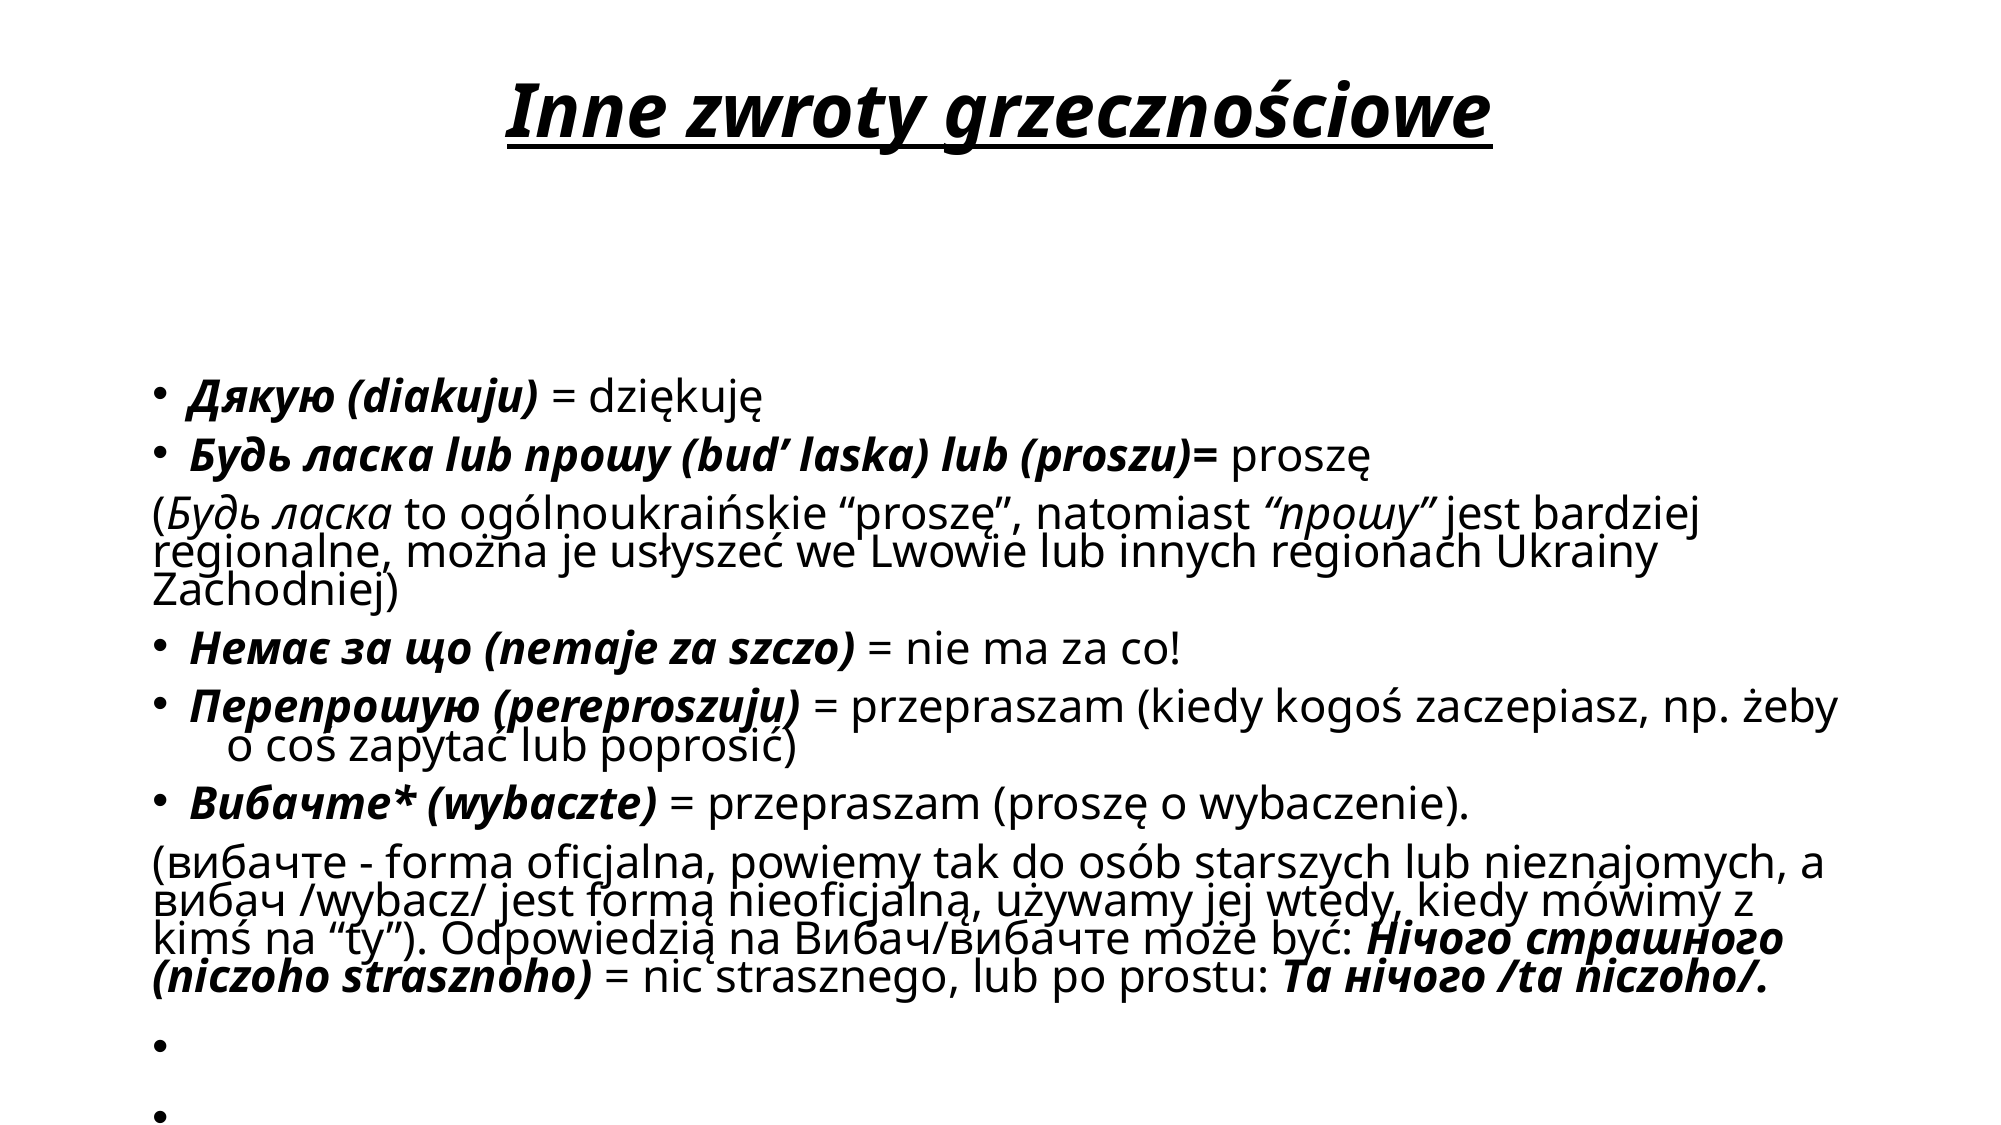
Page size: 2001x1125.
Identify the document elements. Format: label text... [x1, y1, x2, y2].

title Inne zwroty grzecznościowe [137, 59, 1863, 278]
list Дякую (diakuju) = dziękuję Будь ласка lub прошу (bud’ laska) lub (proszu)= proszę (Будь ласка to ogólnoukraińskie “proszę”, natomiast “прошу” jest bardziej regionalne, można je usłyszeć we Lwowie lub innych regionach Ukrainy Zachodniej) Немає за що (nemaje za szczo) = nie ma za co! Перепрошую (pereproszuju) = przepraszam (kiedy kogoś zaczepiasz, np. żeby o coś zapytać lub poprosić) Вибачте* (wybaczte) = przepraszam (proszę o wybaczenie). (вибачте - forma oficjalna, powiemy tak do osób starszych lub nieznajomych, а вибач /wybacz/ jest formą nieoficjalną, używamy jej wtedy, kiedy mówimy z kimś na “ty”). Odpowiedzią na Вибач/вибачте może być: Нічого страшного (niczoho strasznoho) = nic strasznego, lub po prostu: Та нічого /ta niczoho/. [137, 299, 1863, 1014]
